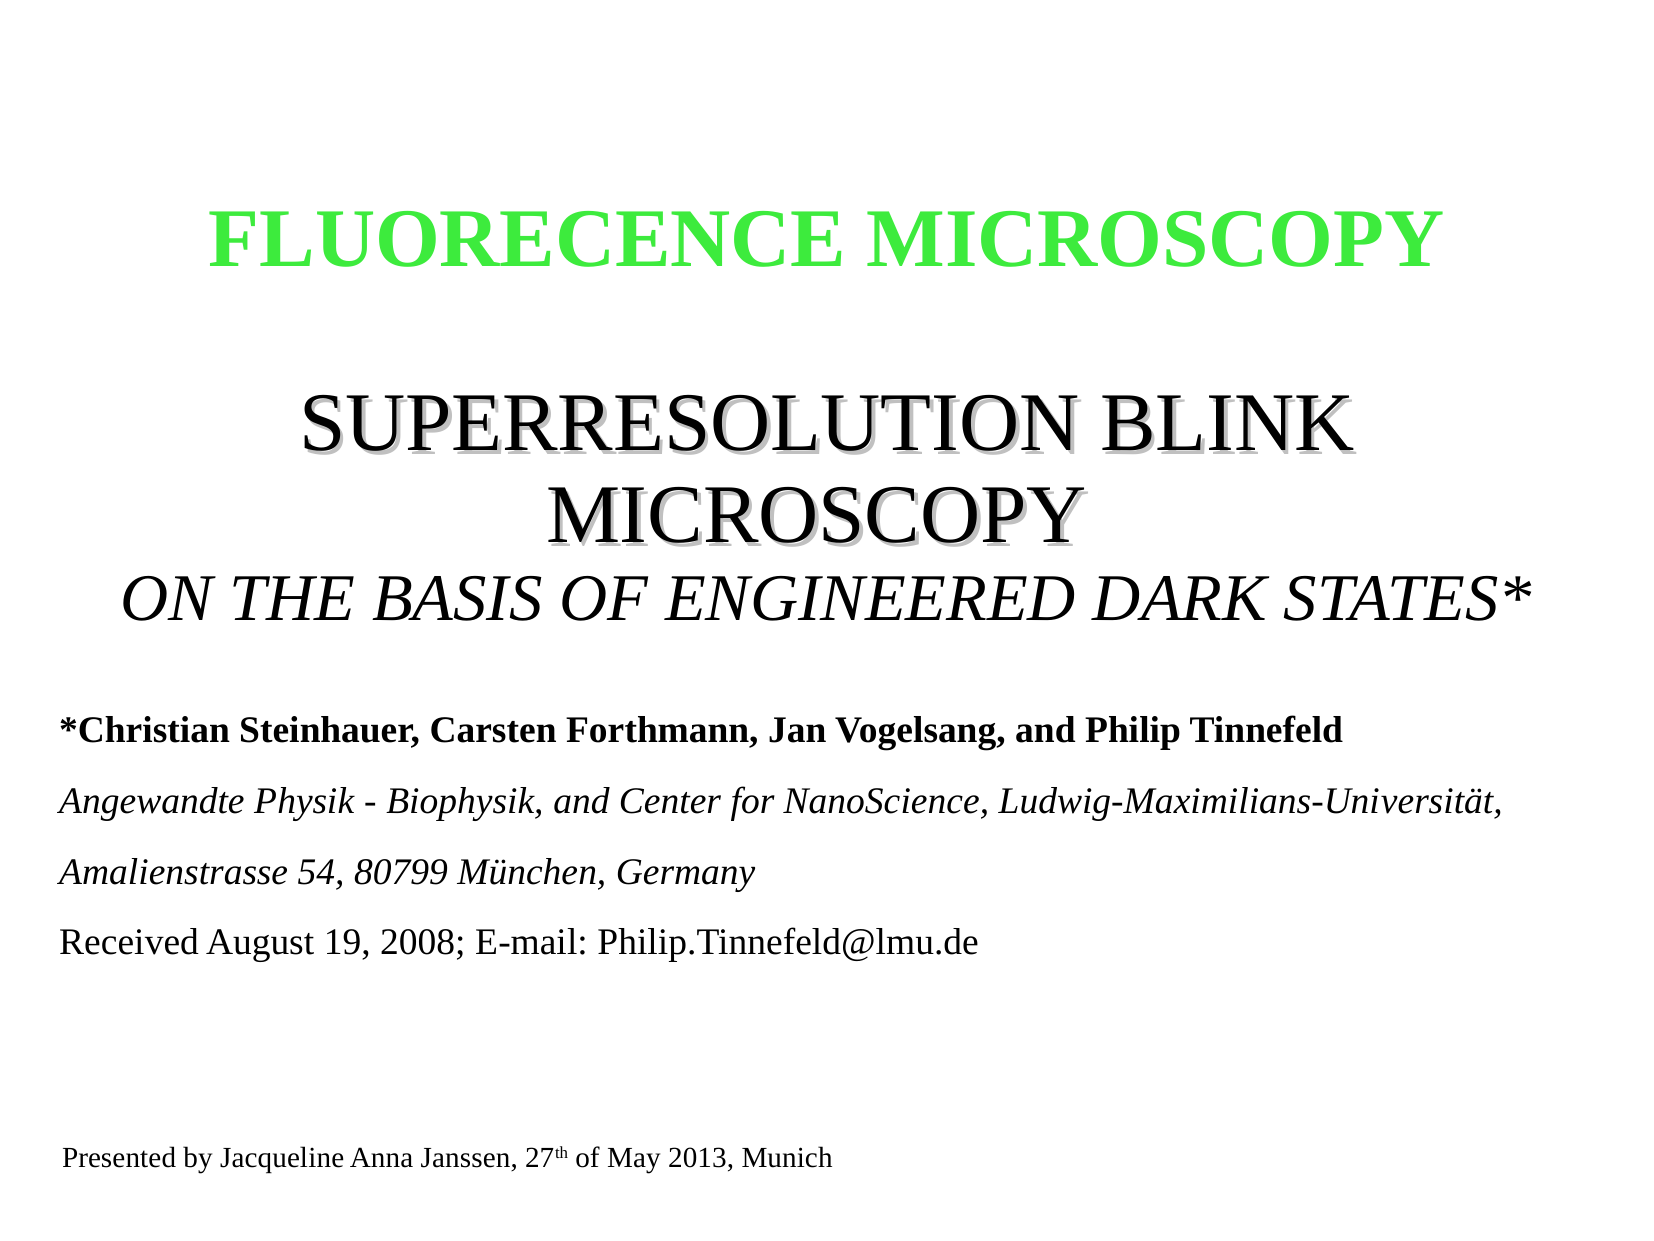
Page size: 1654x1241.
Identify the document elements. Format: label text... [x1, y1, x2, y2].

list *Christian Steinhauer, Carsten Forthmann, Jan Vogelsang, and Philip Tinnefeld Angewandte Physik - Biophysik, and Center for NanoScience, Ludwig-Maximilians-Universität, Amalienstrasse 54, 80799 München, Germany Received August 19, 2008; E-mail: Philip.Tinnefeld@lmu.de [59, 708, 1548, 993]
text_box Presented by Jacqueline Anna Janssen, 27th of May 2013, Munich [47, 1134, 1382, 1184]
title FLUORECENCE MICROSCOPY SUPERRESOLUTION BLINK MICROSCOPY ON THE BASIS OF ENGINEERED DARK STATES* [82, 118, 1571, 709]
